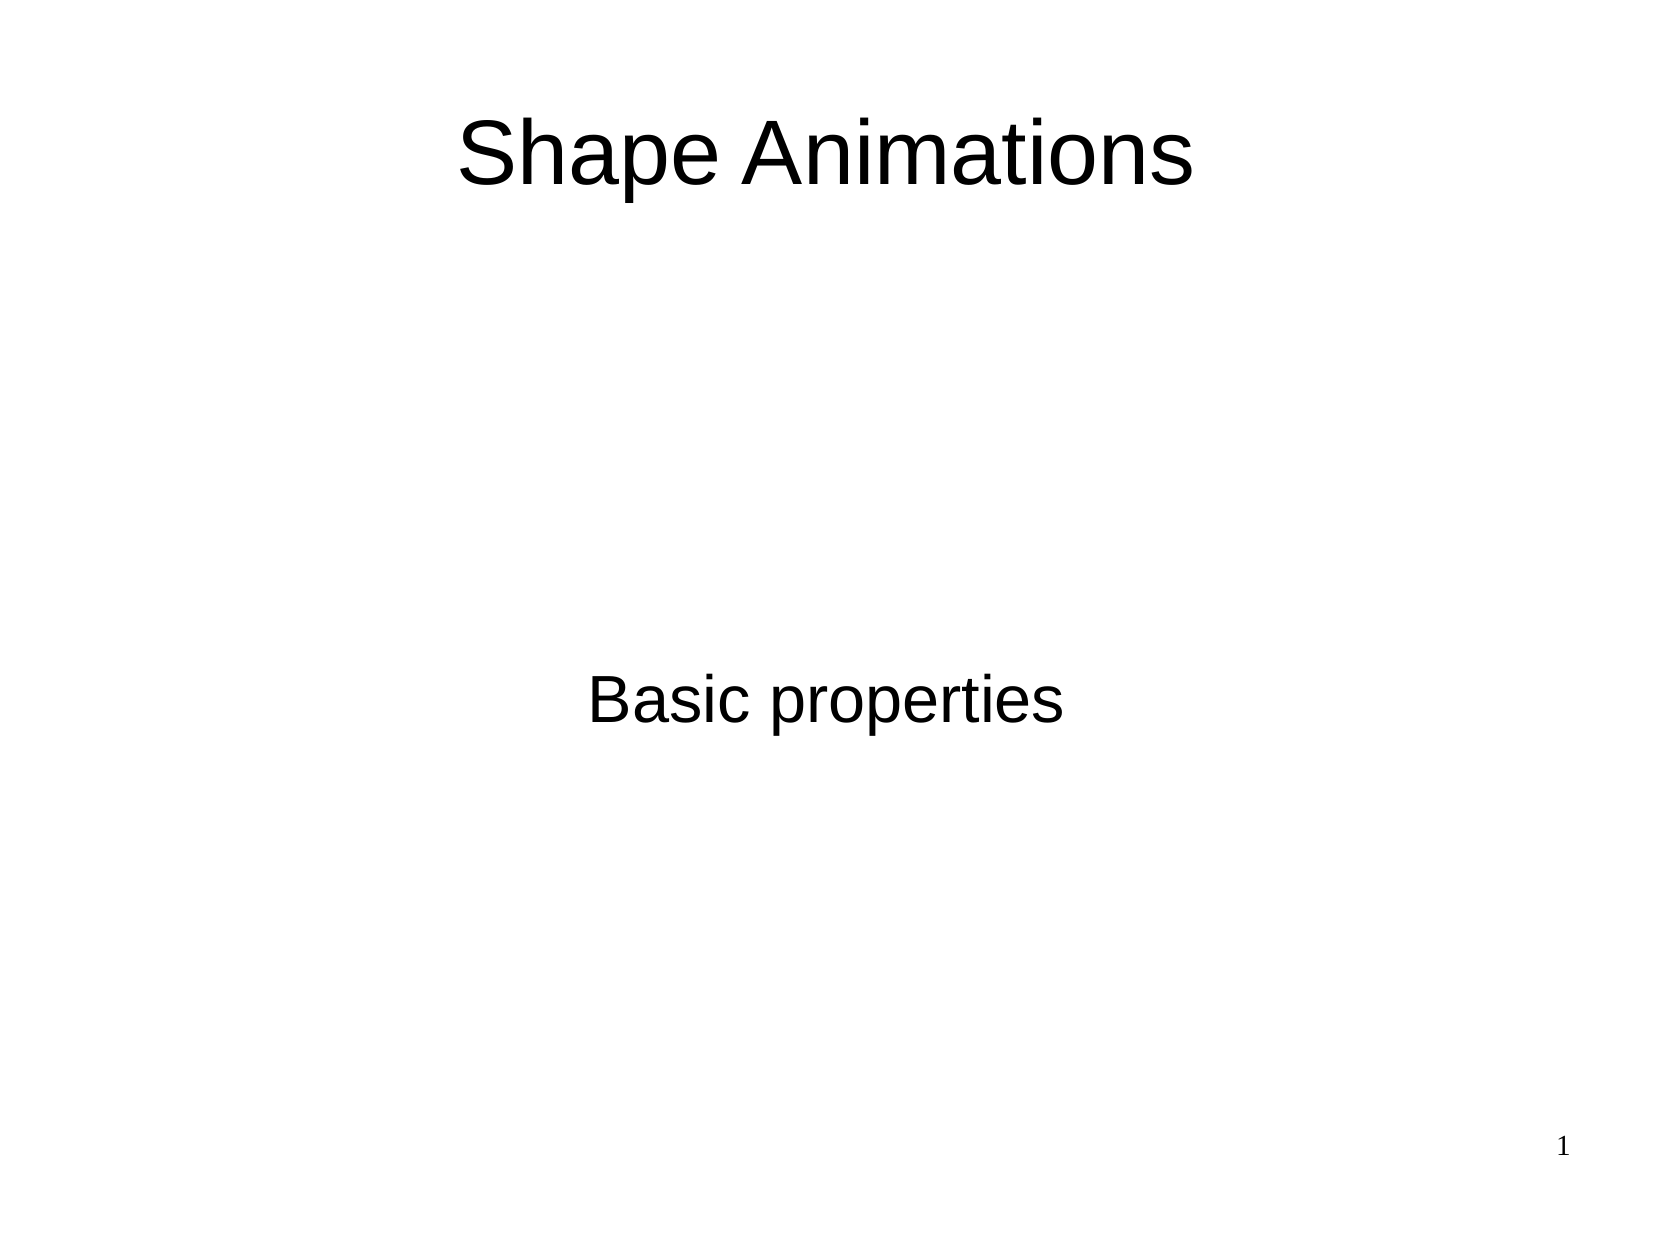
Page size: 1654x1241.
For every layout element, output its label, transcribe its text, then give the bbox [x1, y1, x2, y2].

subtitle Basic properties [82, 290, 1571, 1109]
title Shape Animations [82, 49, 1571, 257]
